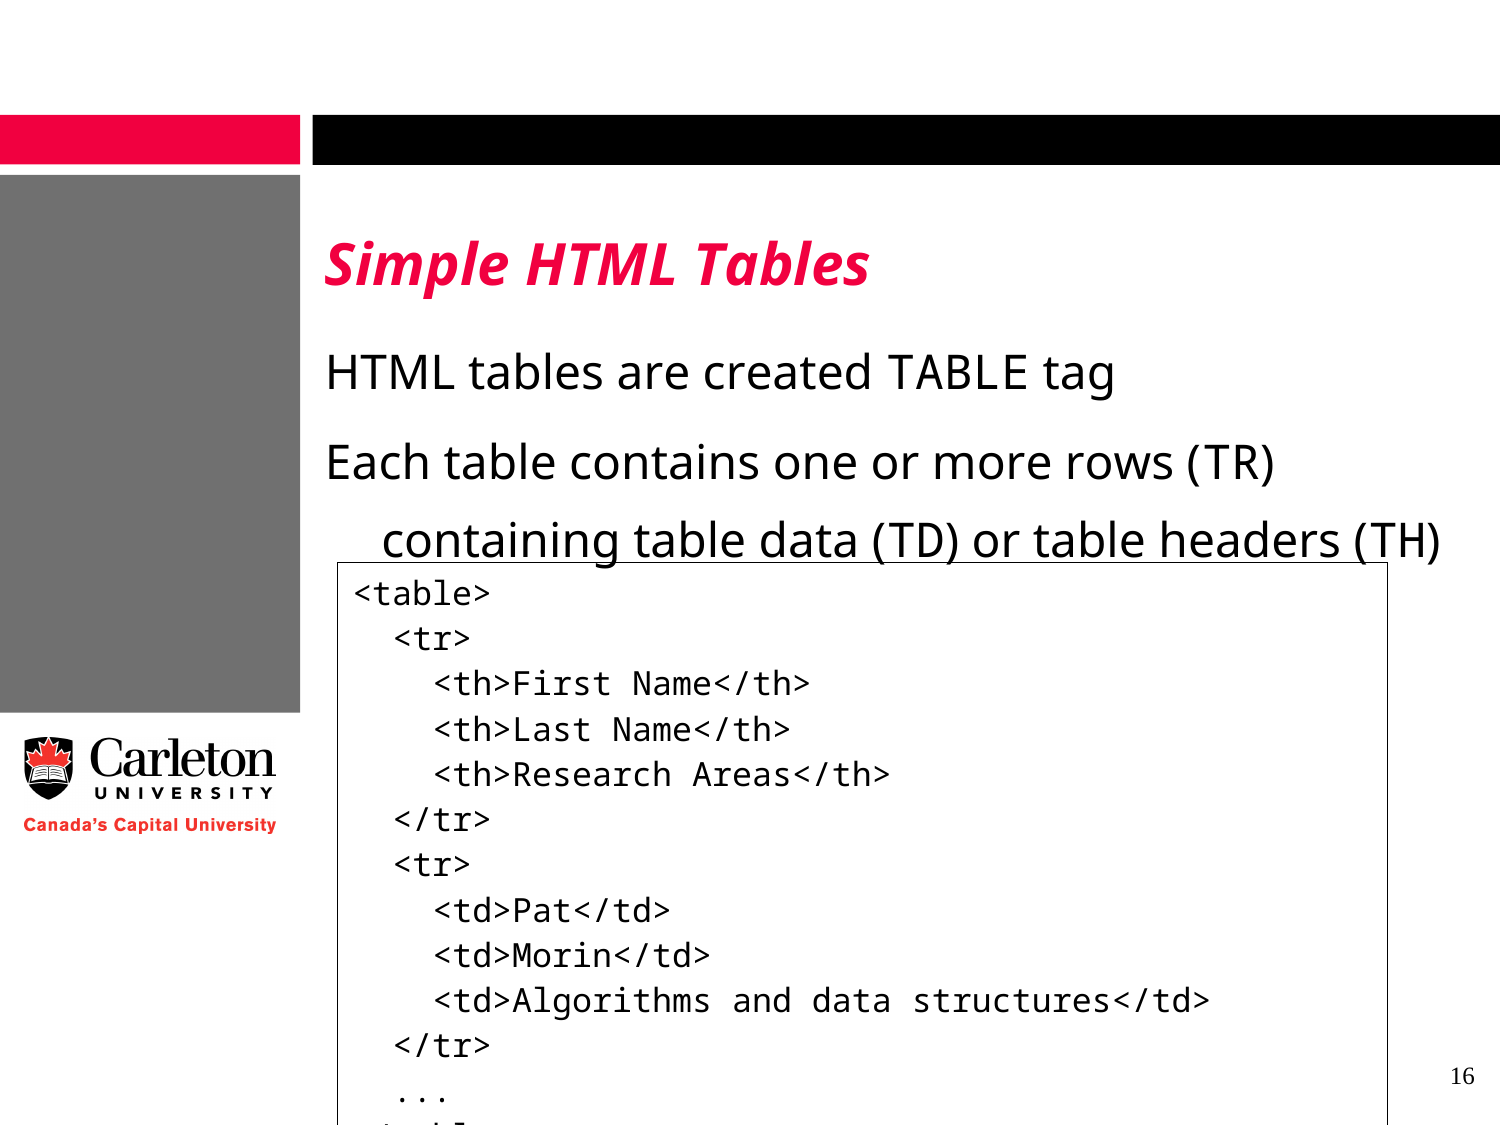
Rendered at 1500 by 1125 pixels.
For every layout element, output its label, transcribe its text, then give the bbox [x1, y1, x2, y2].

text_box <table> <tr> <th>First Name</th> <th>Last Name</th> <th>Research Areas</th> </tr> <tr> <td>Pat</td> <td>Morin</td> <td>Algorithms and data structures</td> </tr> ... </table> [337, 562, 1388, 1104]
list HTML tables are created TABLE tag Each table contains one or more rows (TR) containing table data (TD) or table headers (TH) [324, 324, 1450, 563]
picture [24, 737, 276, 834]
title Simple HTML Tables [324, 194, 1450, 324]
